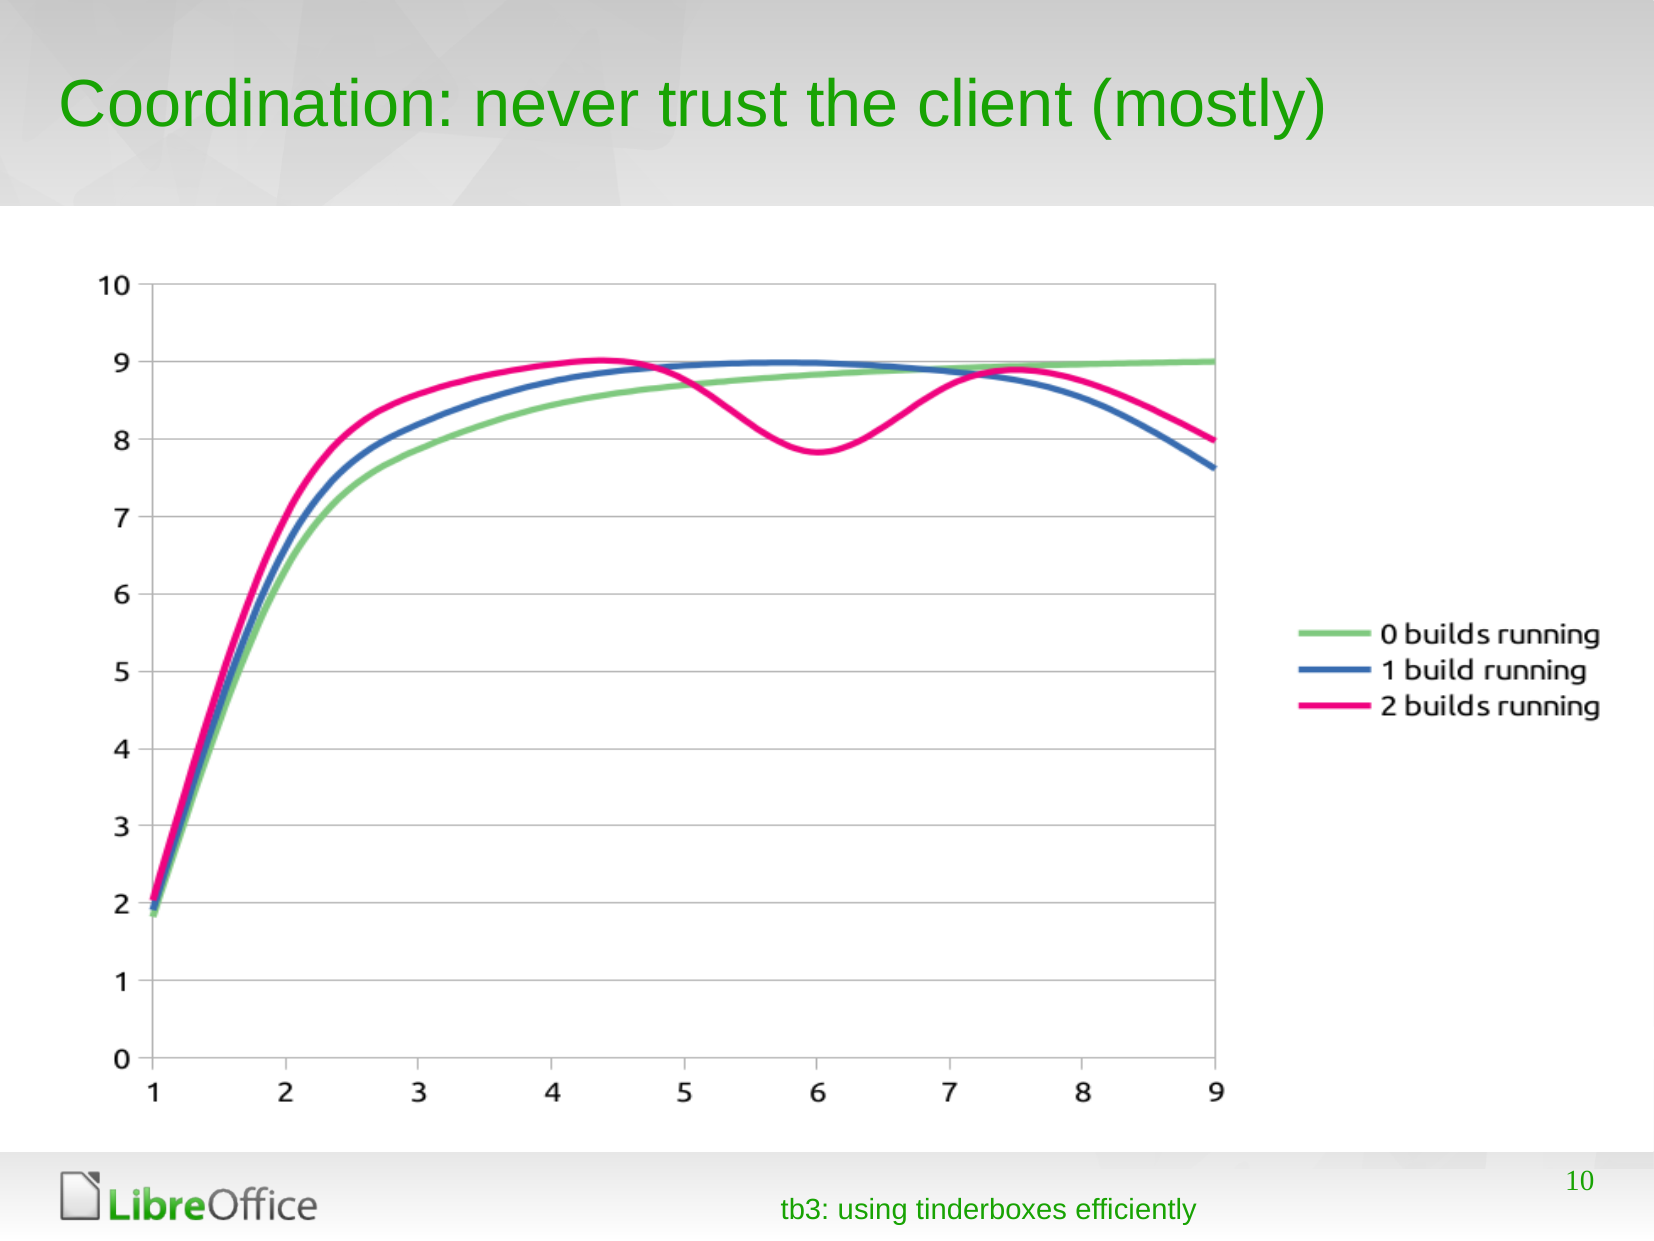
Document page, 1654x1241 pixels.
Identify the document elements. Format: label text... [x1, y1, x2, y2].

picture [0, 0, 1654, 1240]
title Coordination: never trust the client (mostly) [59, 29, 1595, 178]
